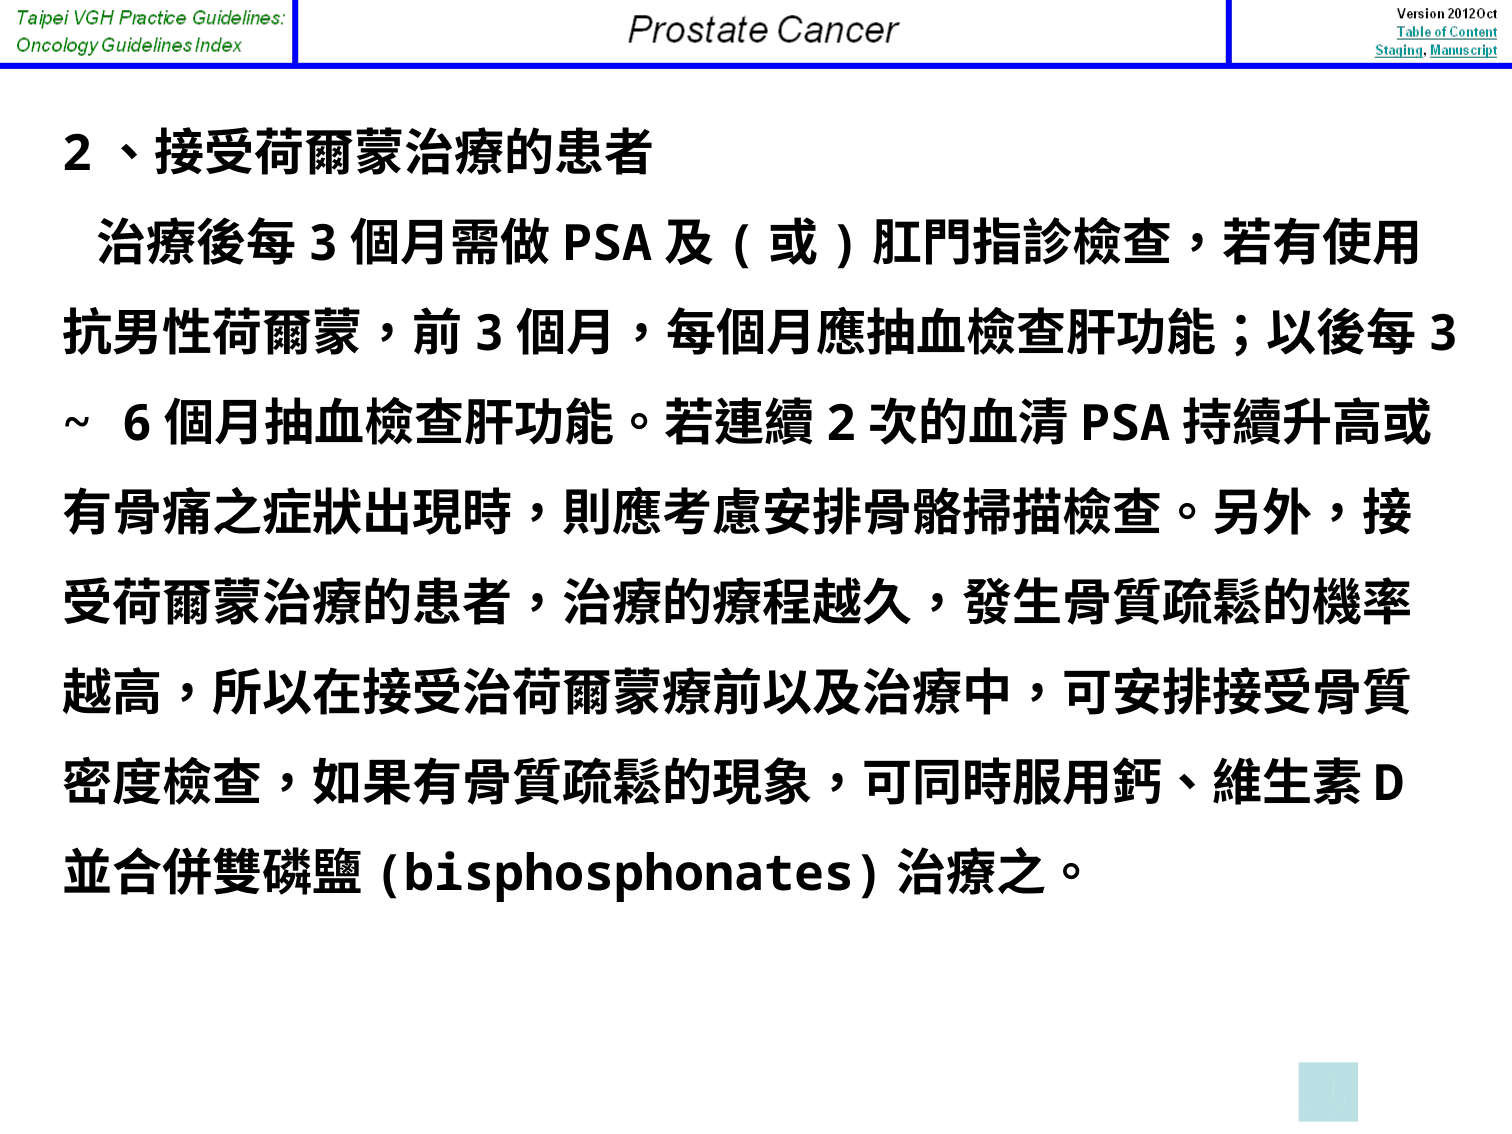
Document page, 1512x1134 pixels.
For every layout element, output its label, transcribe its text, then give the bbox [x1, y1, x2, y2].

title 2、接受荷爾蒙治療的患者 治療後每3個月需做PSA及(或)肛門指診檢查，若有使用抗男性荷爾蒙，前3個月，每個月應抽血檢查肝功能；以後每3 ~ 6個月抽血檢查肝功能。若連續2次的血清PSA持續升高或有骨痛之症狀出現時，則應考慮安排骨骼掃描檢查。另外，接受荷爾蒙治療的患者，治療的療程越久，發生骨質疏鬆的機率越高，所以在接受治荷爾蒙療前以及治療中，可安排接受骨質密度檢查，如果有骨質疏鬆的現象，可同時服用鈣、維生素D並合併雙磷鹽(bisphosphonates)治療之。 [47, 82, 1477, 898]
